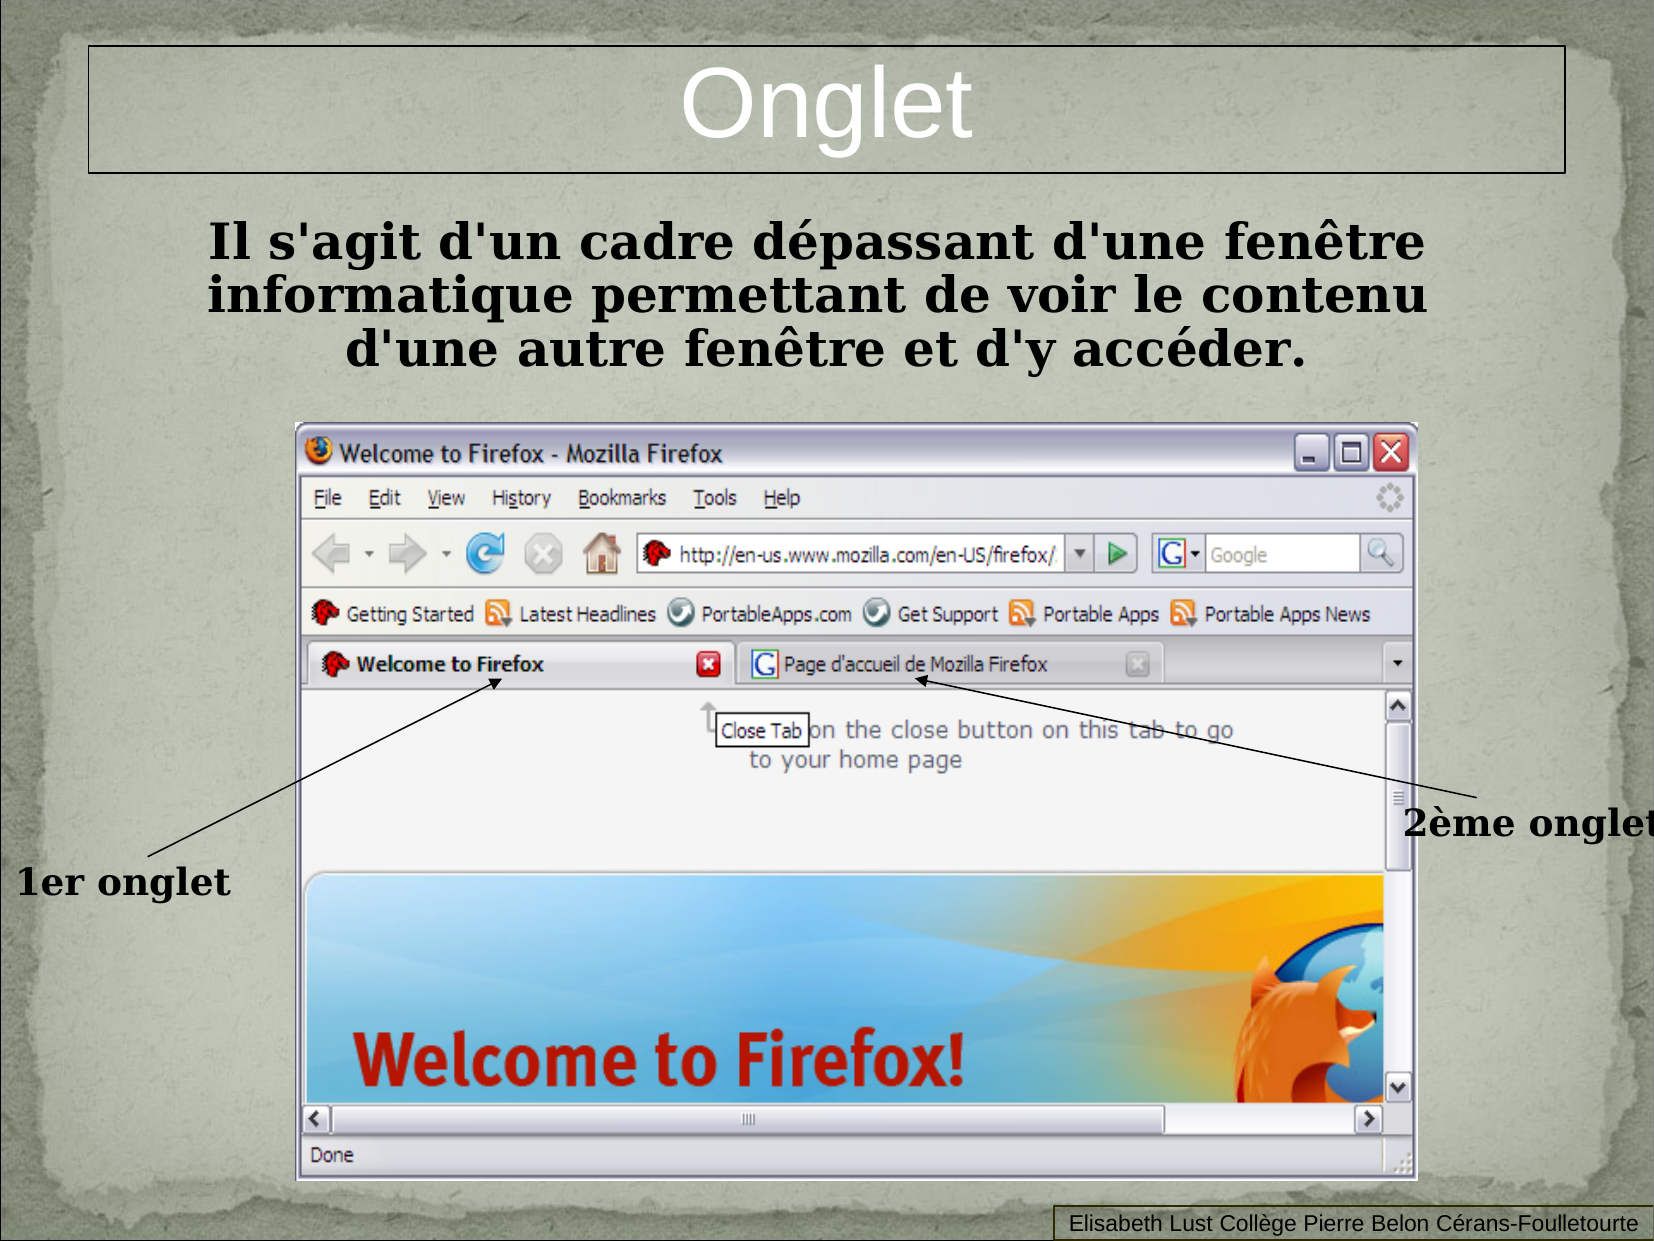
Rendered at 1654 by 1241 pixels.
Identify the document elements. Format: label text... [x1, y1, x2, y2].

text_box 1er onglet [0, 856, 266, 913]
picture [0, 0, 1654, 1241]
text_box Elisabeth Lust Collège Pierre Belon Cérans-Foulletourte [1053, 1205, 1654, 1241]
text_box 2ème onglet [1387, 797, 1624, 857]
text_box Onglet [88, 45, 1565, 174]
text_box Il s'agit d'un cadre dépassant d'une fenêtre informatique permettant de voir le contenu d'une autre fenêtre et d'y accéder. [59, 206, 1595, 365]
